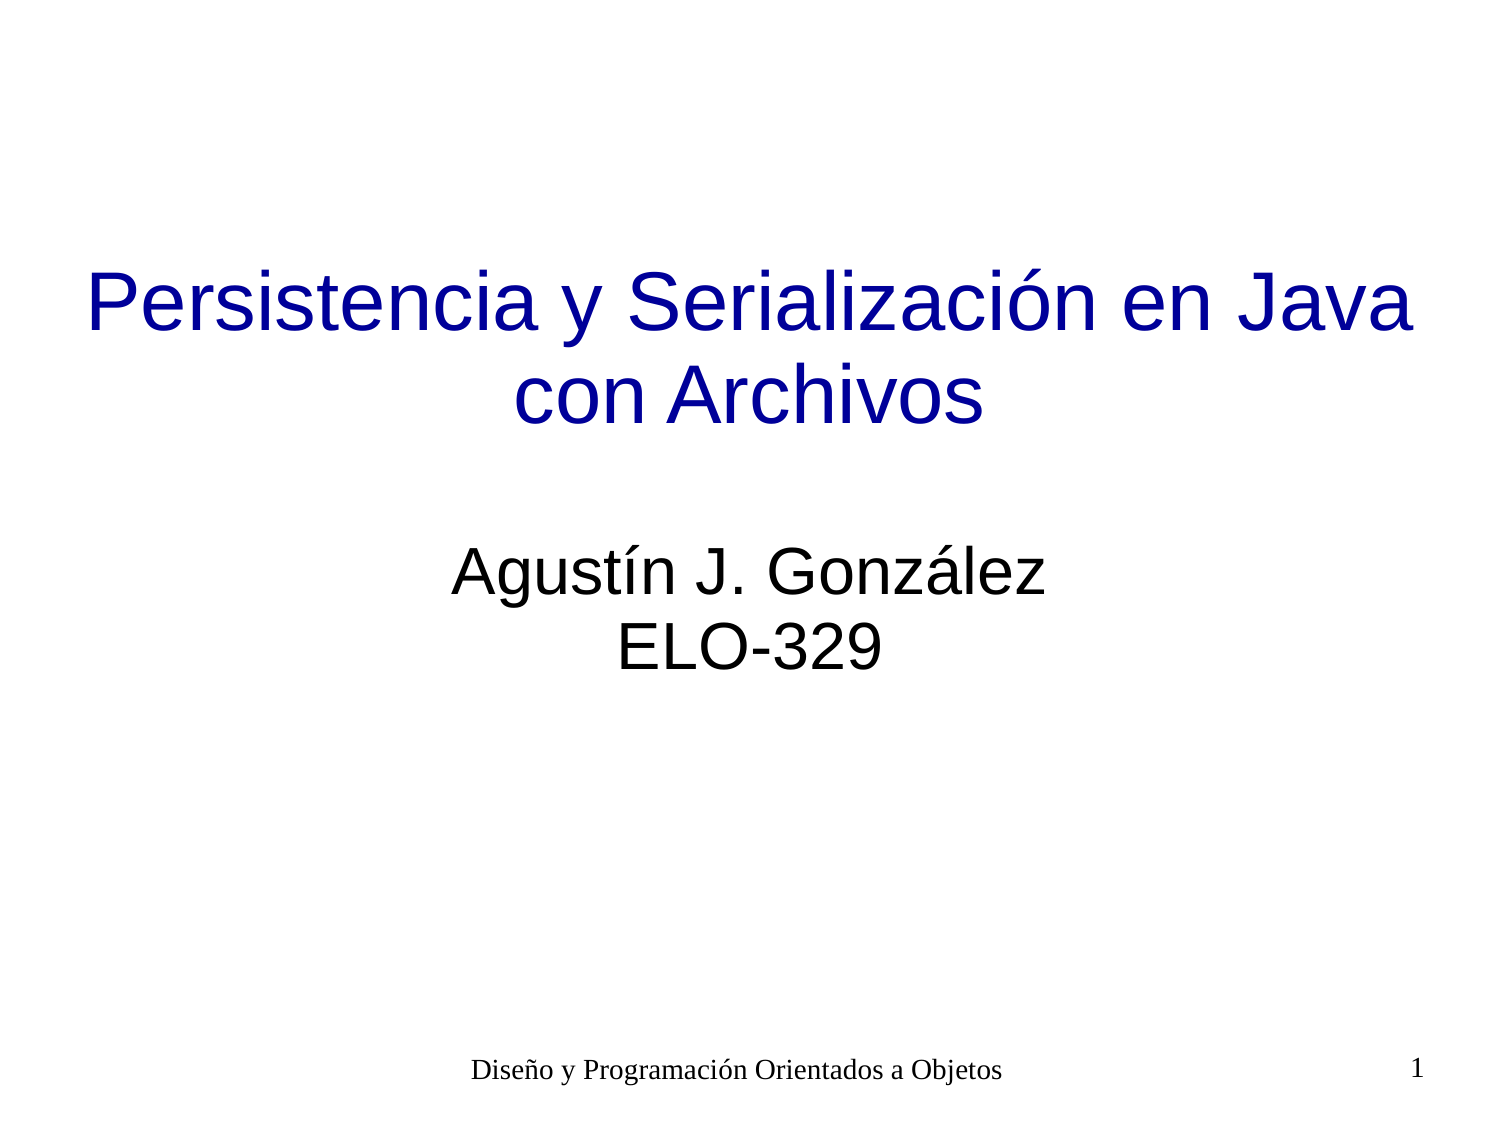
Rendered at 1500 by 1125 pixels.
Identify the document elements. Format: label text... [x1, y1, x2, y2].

subtitle Persistencia y Serialización en Java con Archivos Agustín J. González ELO-329 [75, 189, 1425, 750]
